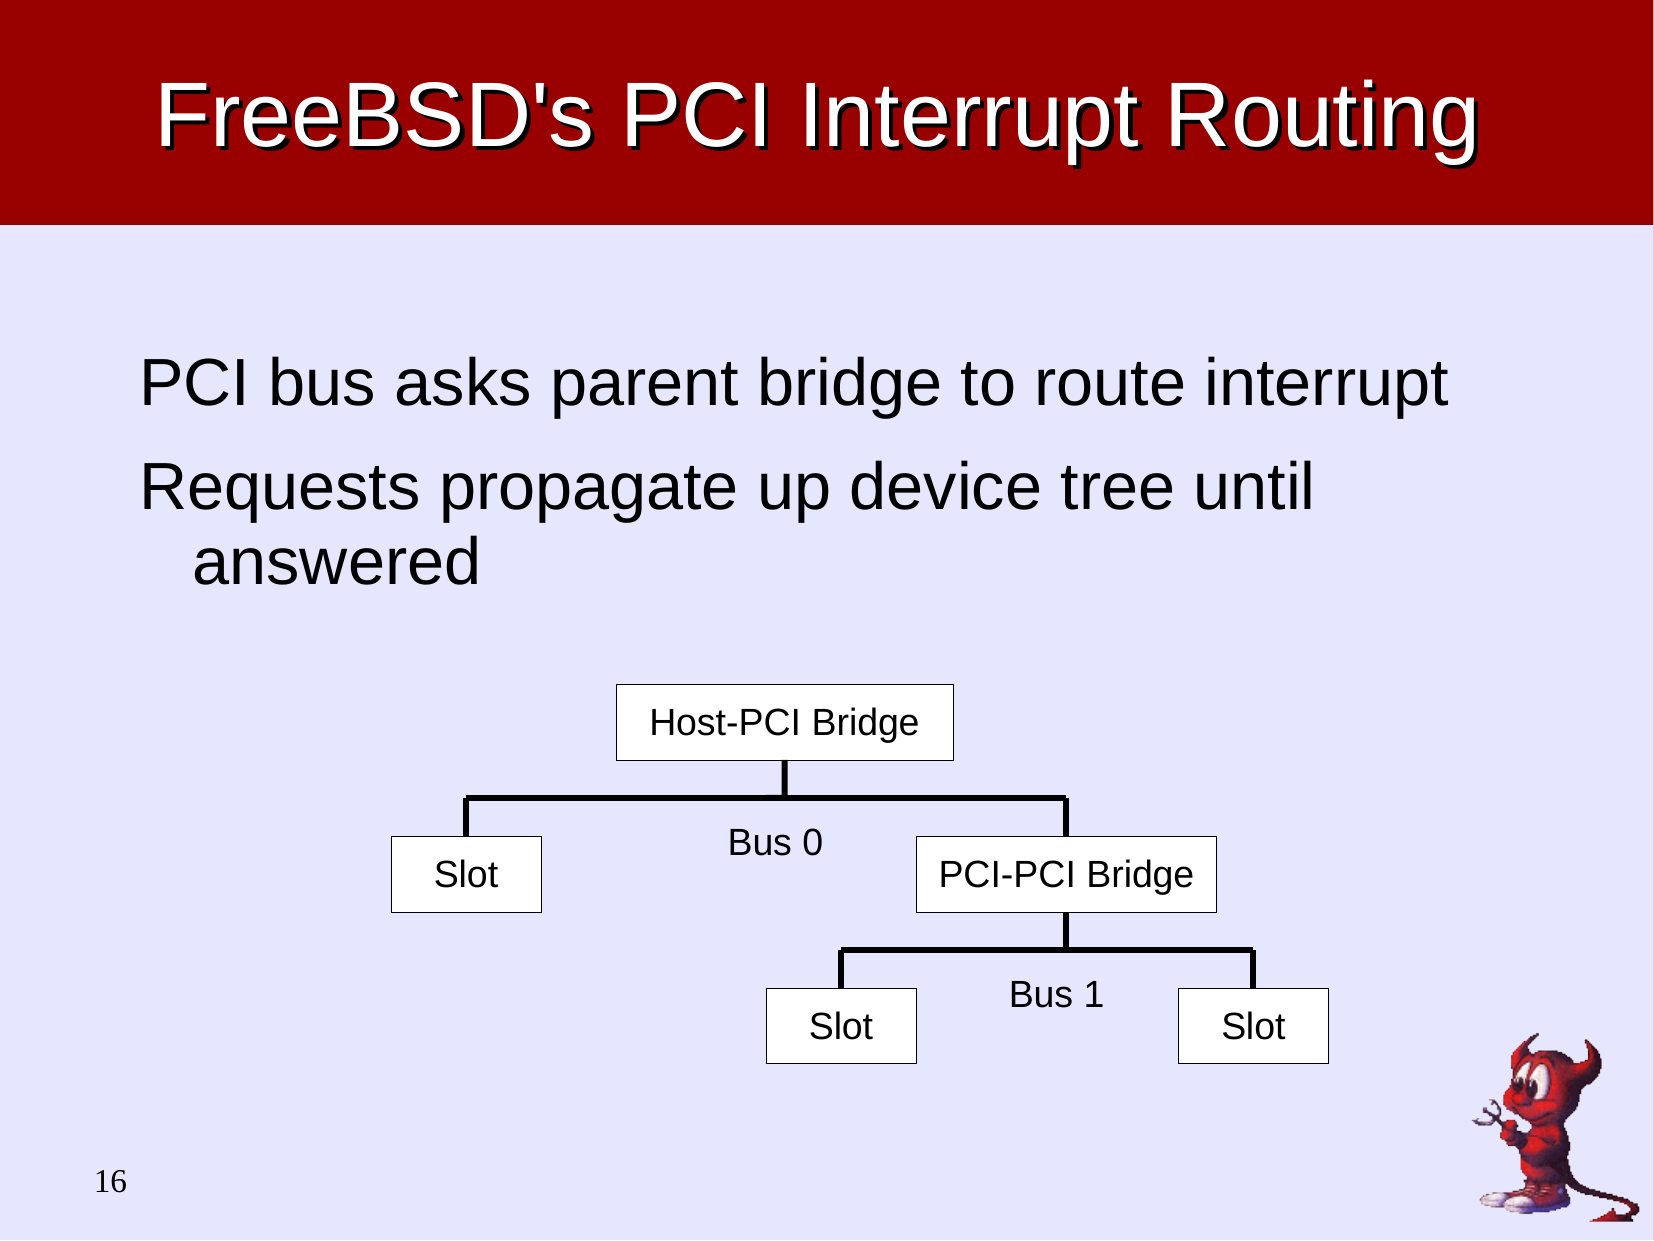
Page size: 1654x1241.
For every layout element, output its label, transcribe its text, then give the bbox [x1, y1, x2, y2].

chart [121, 630, 1534, 1103]
title FreeBSD's PCI Interrupt Routing [112, 11, 1525, 219]
list PCI bus asks parent bridge to route interrupt Requests propagate up device tree until answered [121, 344, 1534, 630]
picture [1464, 1030, 1643, 1227]
